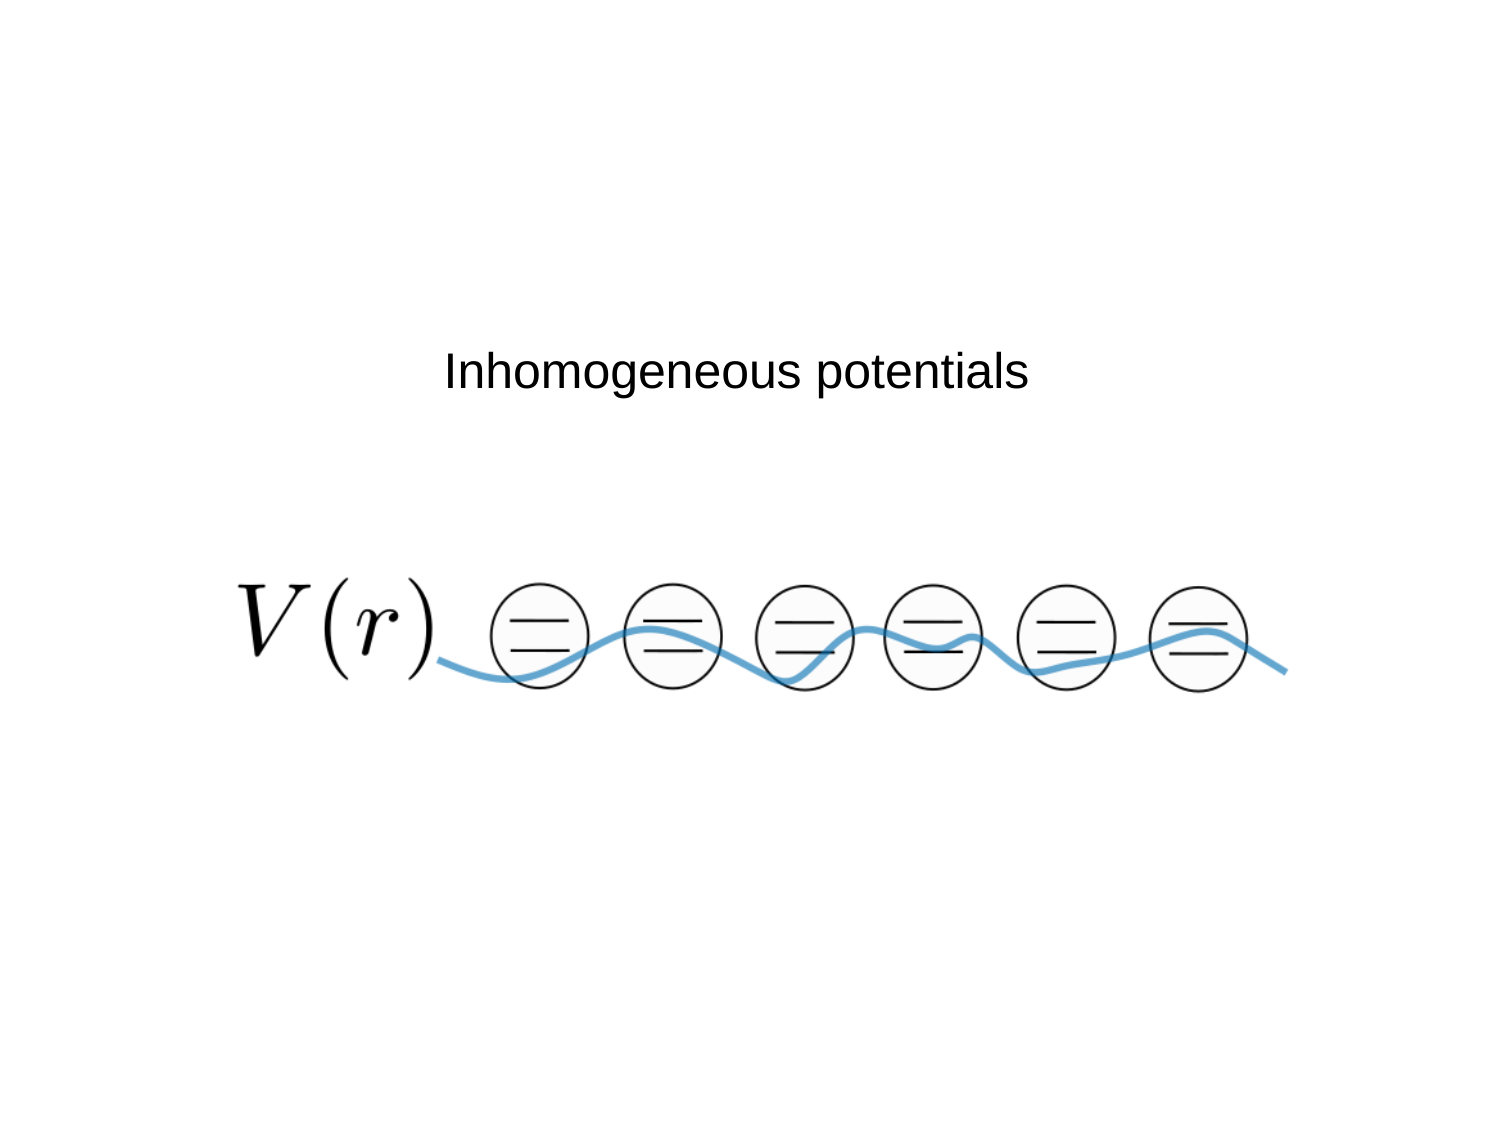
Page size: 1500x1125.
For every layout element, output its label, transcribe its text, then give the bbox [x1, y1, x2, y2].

picture [208, 536, 1361, 781]
text_box Inhomogeneous potentials [271, 323, 1202, 410]
